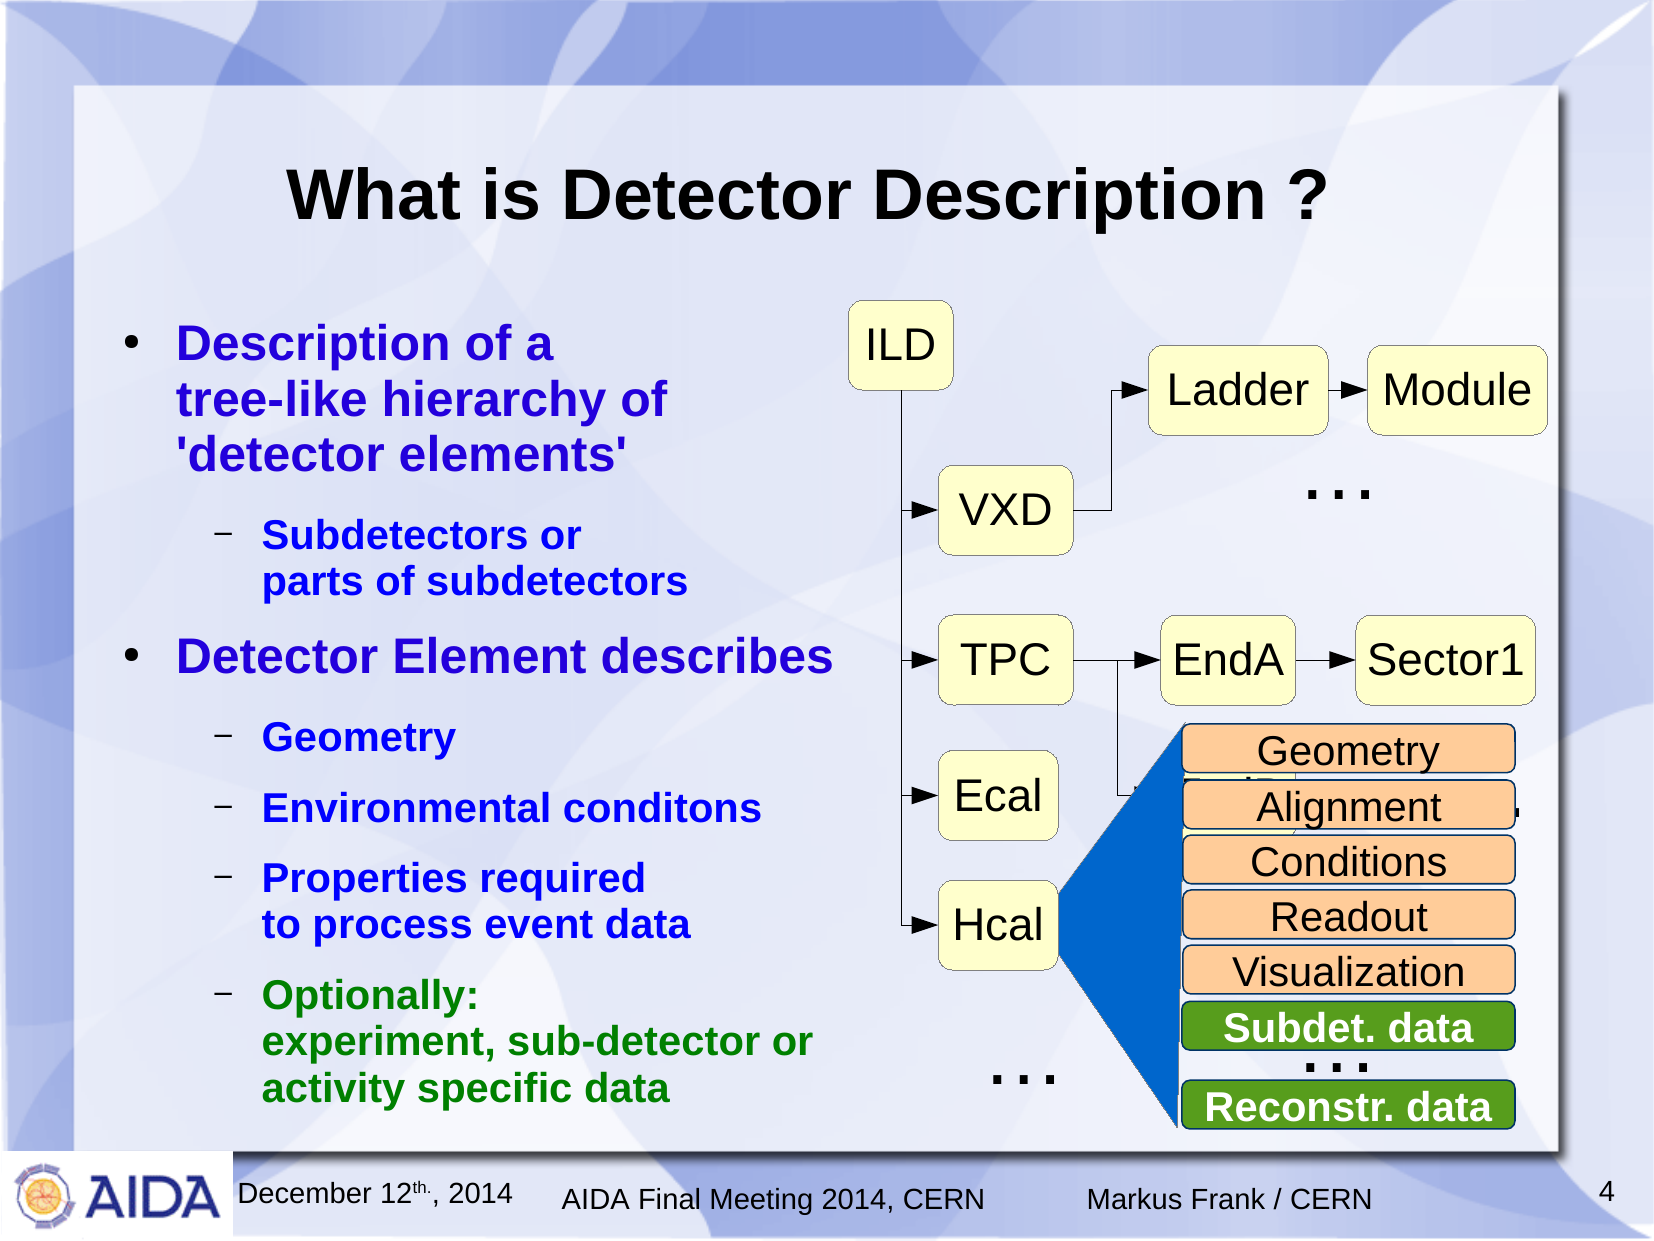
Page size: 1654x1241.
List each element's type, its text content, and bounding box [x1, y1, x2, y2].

text_box ILD [848, 300, 954, 391]
text_box Visualization [1182, 945, 1516, 994]
text_box … [1433, 735, 1547, 844]
title What is Detector Description ? [82, 90, 1536, 298]
picture [0, 0, 1654, 1241]
text_box Module [1367, 345, 1548, 436]
text_box Alignment [1182, 780, 1516, 829]
text_box Reconstr. data [1181, 1080, 1516, 1129]
text_box … [1281, 990, 1395, 1099]
text_box Subdet. data [1181, 1001, 1281, 1051]
text_box … [1189, 773, 1303, 780]
text_box Subdet. data [1395, 1001, 1516, 1051]
text_box Geometry [1181, 723, 1516, 773]
text_box Readout [1182, 889, 1516, 939]
text_box [1058, 722, 1186, 1128]
text_box Ladder [1148, 345, 1329, 436]
list Description of a tree-like hierarchy of 'detector elements' Subdetectors or parts of subdetectors Detector Element describes Geometry Environmental conditons Properties required to process event data Optionally: experiment, sub-detector or activity specific data [105, 315, 848, 1119]
text_box Hcal [938, 880, 1059, 971]
text_box Sector1 [1355, 615, 1536, 706]
text_box Conditions [1182, 835, 1516, 884]
text_box TPC [938, 614, 1074, 706]
text_box EndA [1160, 615, 1296, 706]
text_box VXD [938, 465, 1074, 556]
text_box … [968, 1002, 1082, 1111]
text_box Ecal [938, 750, 1059, 841]
text_box … [1283, 417, 1397, 526]
text_box … [1189, 829, 1303, 835]
text_box Alignment [1308, 801, 1319, 818]
